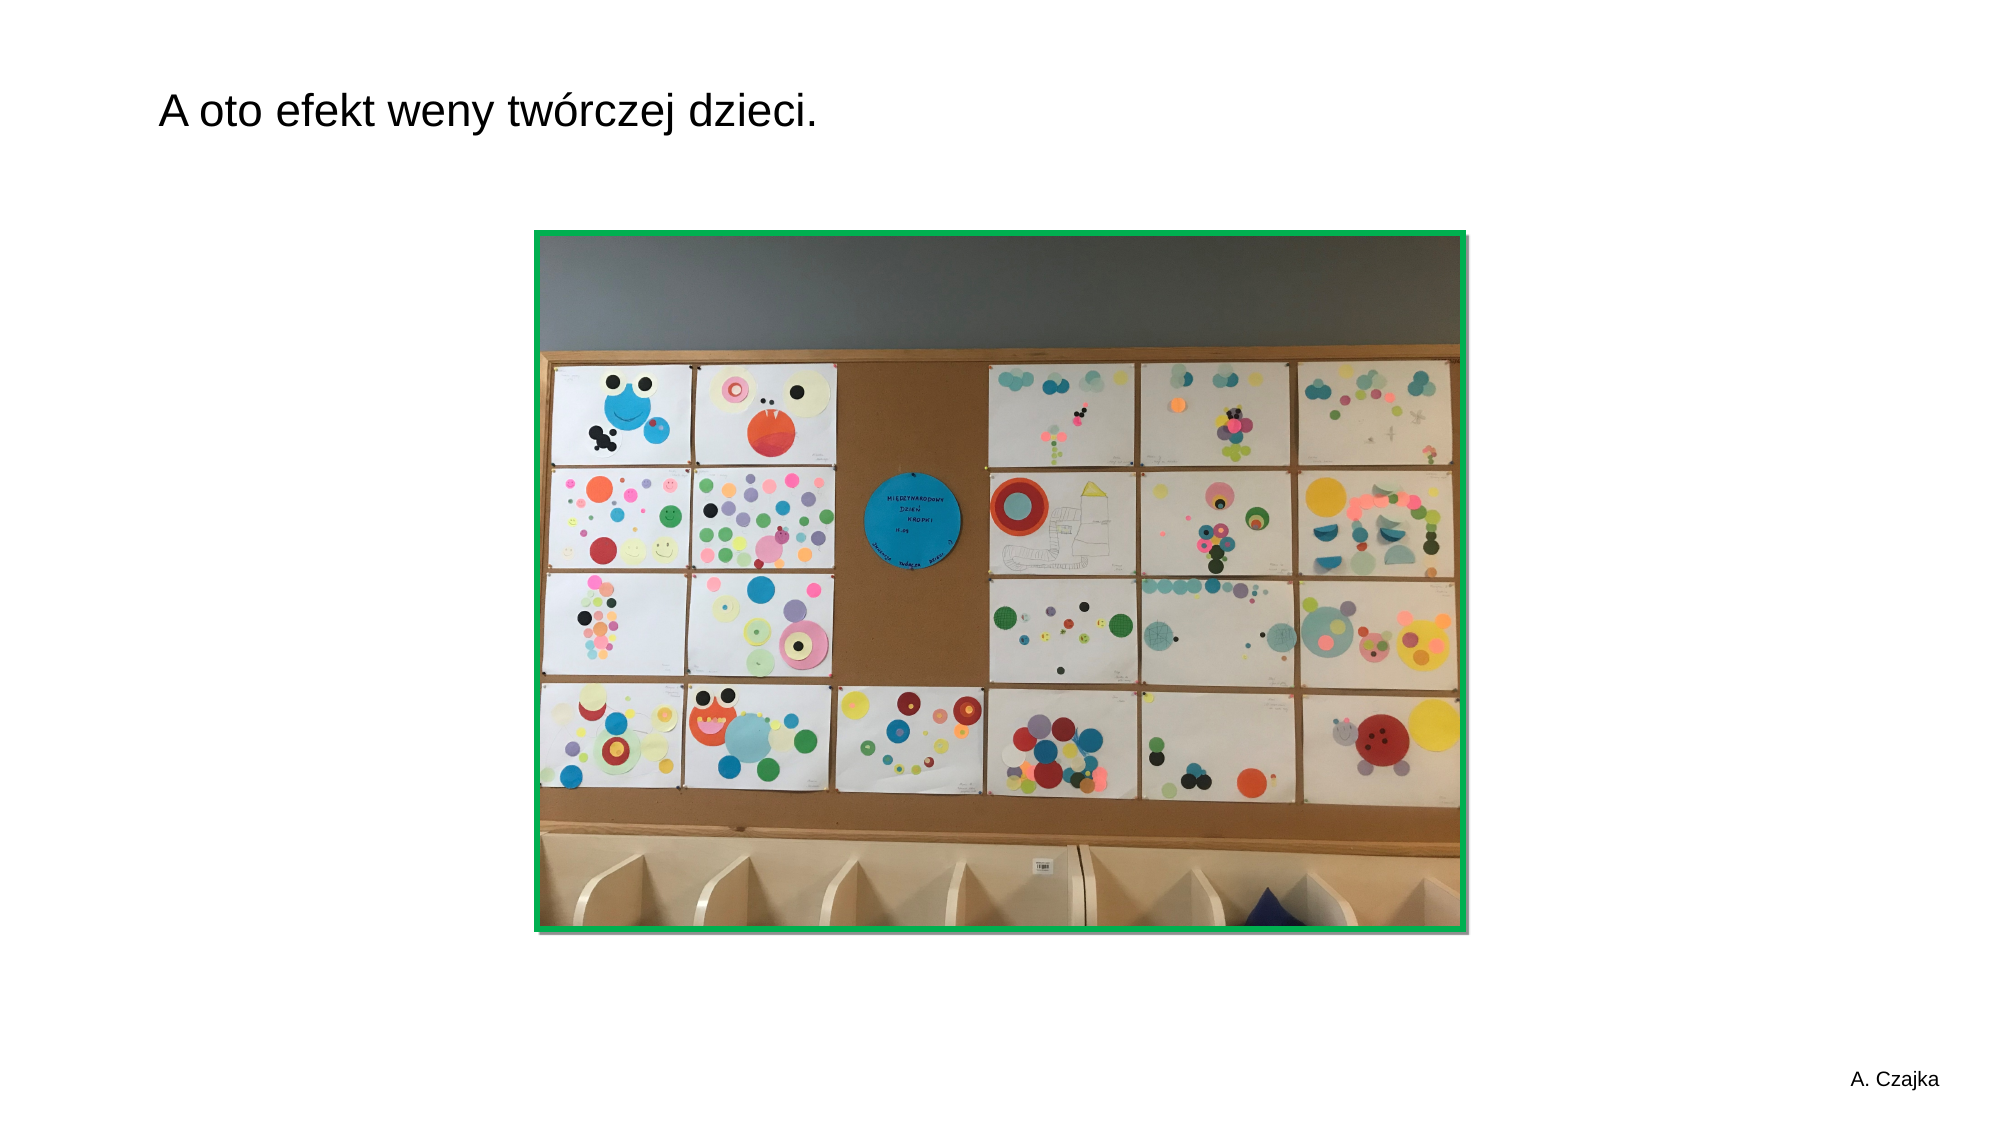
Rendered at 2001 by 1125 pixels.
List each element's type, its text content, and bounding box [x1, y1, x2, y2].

subtitle A oto efekt weny twórczej dzieci. [68, 46, 1924, 178]
picture [540, 236, 1460, 927]
text_box A. Czajka [1835, 1058, 2000, 1099]
